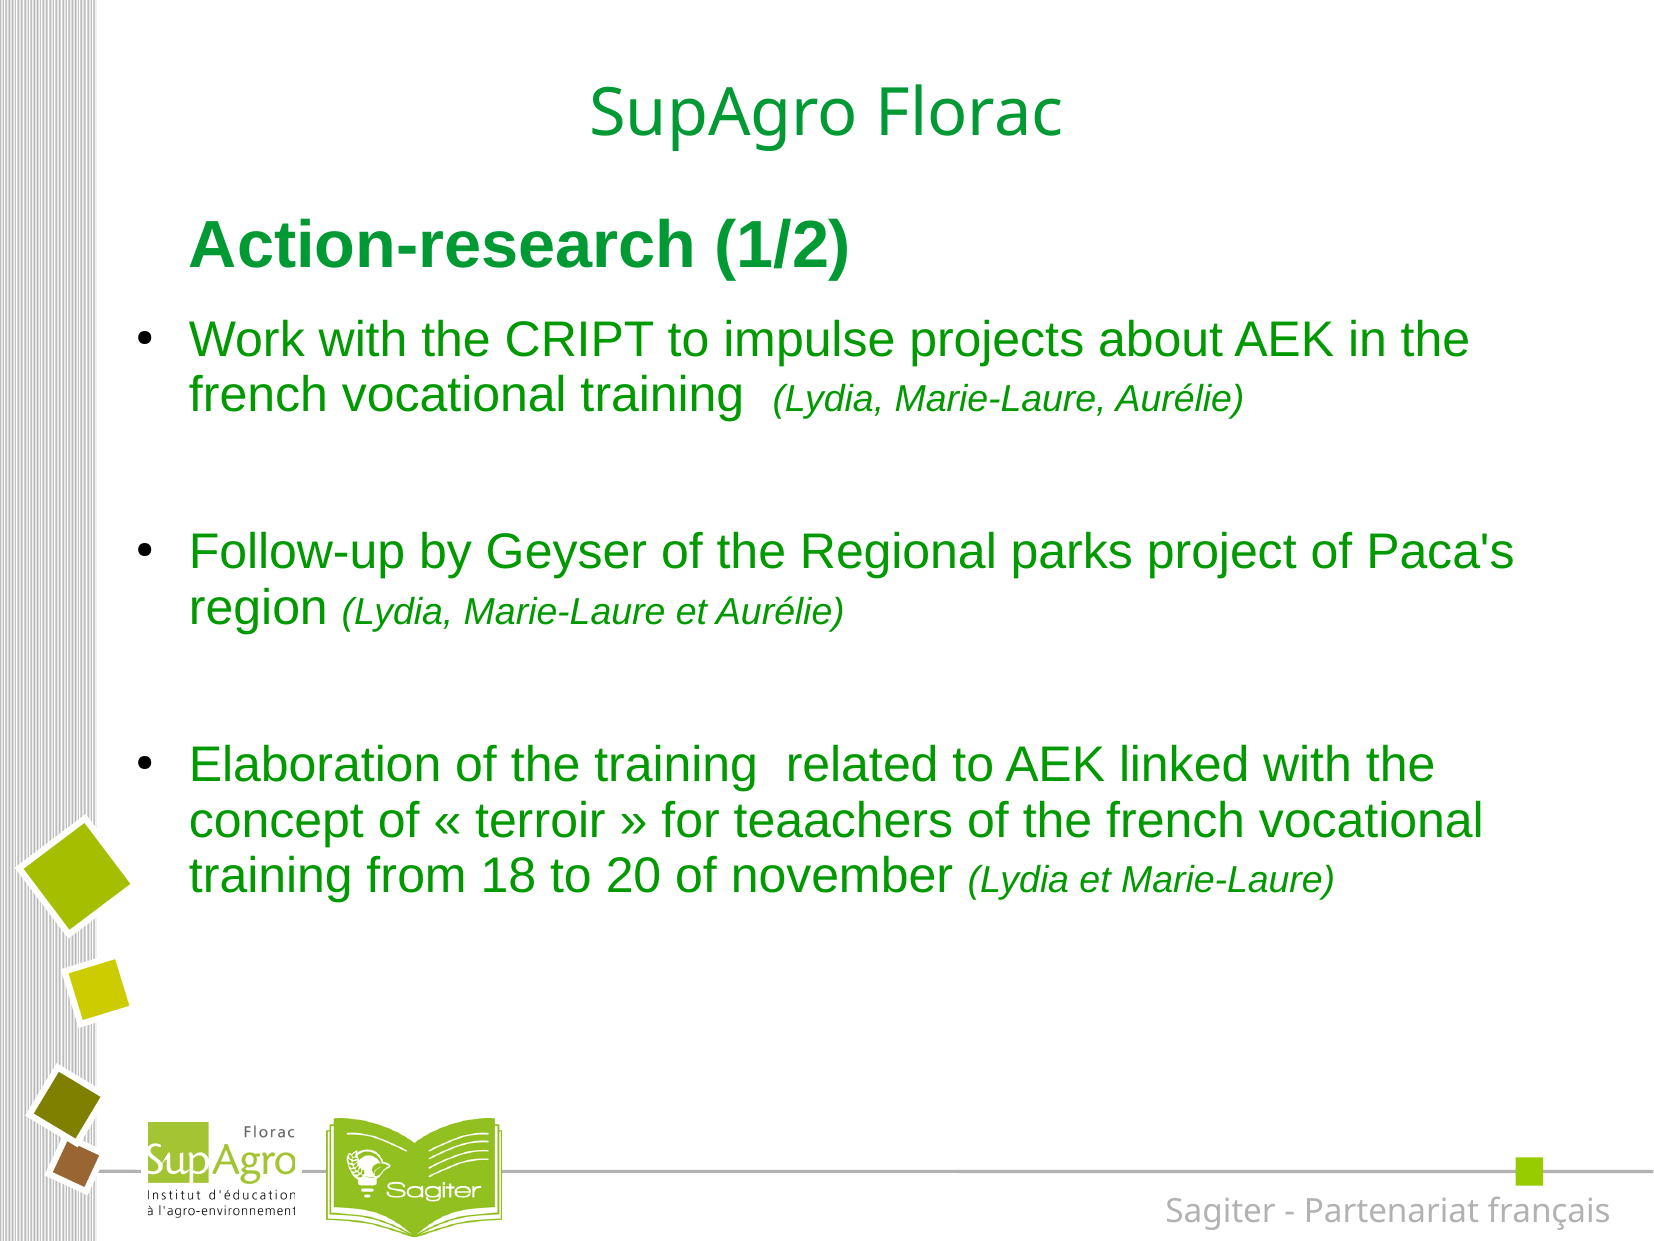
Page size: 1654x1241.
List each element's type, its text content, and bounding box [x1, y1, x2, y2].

title SupAgro Florac [97, 41, 1571, 178]
text_box Sagiter - Partenariat français [124, 1178, 1627, 1240]
picture [147, 1122, 296, 1218]
list Action-research (1/2) Work with the CRIPT to impulse projects about AEK in the french vocational training (Lydia, Marie-Laure, Aurélie) Follow-up by Geyser of the Regional parks project of Paca's region (Lydia, Marie-Laure et Aurélie) Elaboration of the training related to AEK linked with the concept of « terroir » for teaachers of the french vocational training from 18 to 20 of november (Lydia et Marie-Laure) [118, 206, 1571, 1109]
text_box [0, 0, 118, 1241]
picture [326, 1118, 502, 1237]
text_box [1515, 1157, 1544, 1186]
